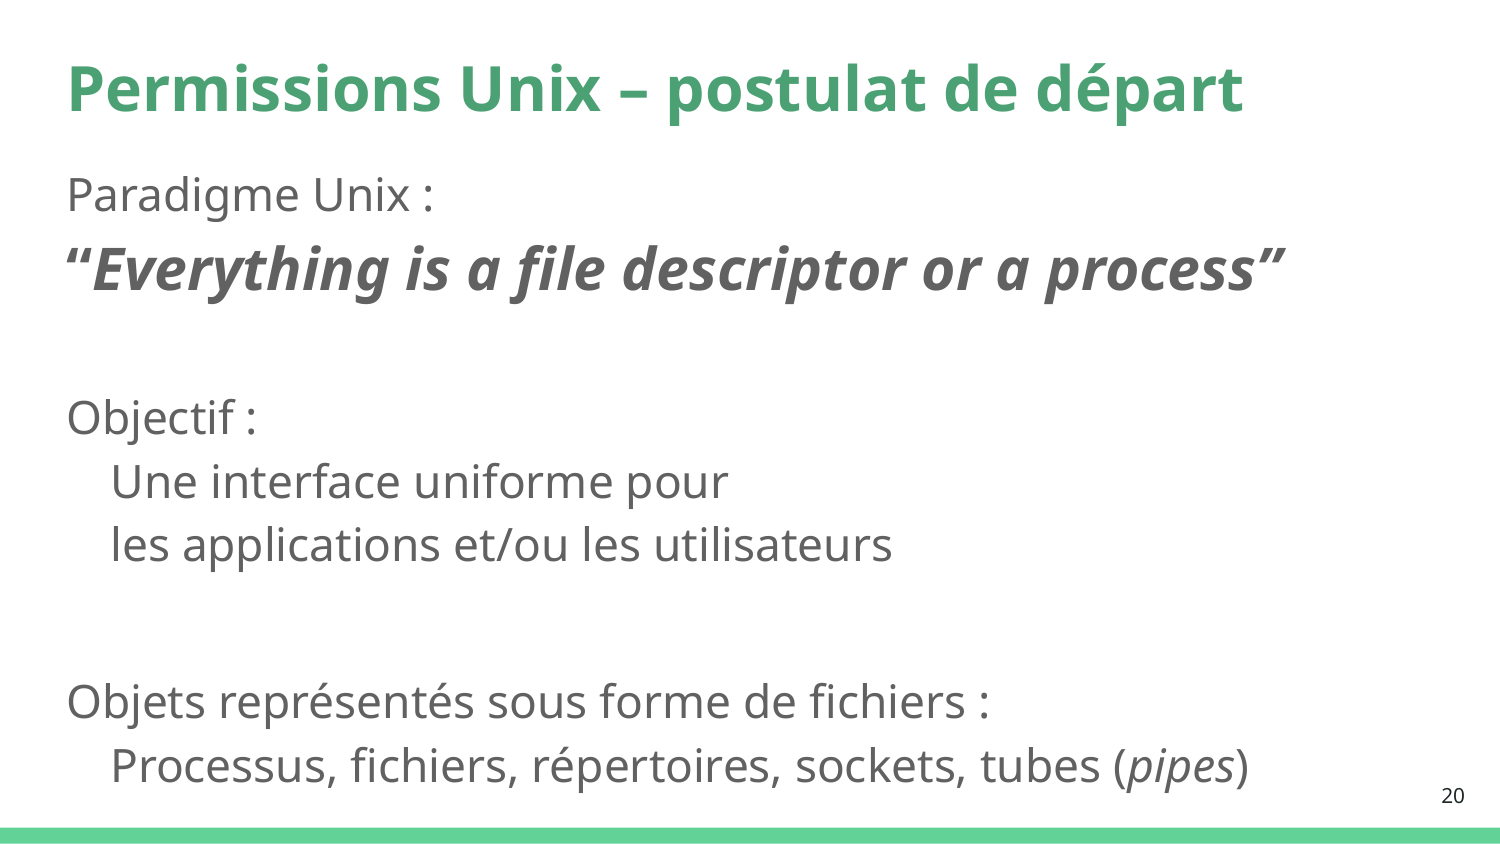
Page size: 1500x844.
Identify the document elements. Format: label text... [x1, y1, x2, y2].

list Paradigme Unix : “Everything is a file descriptor or a process” Objectif : Une interface uniforme pour les applications et/ou les utilisateurs Objets représentés sous forme de fichiers : Processus, fichiers, répertoires, sockets, tubes (pipes) [51, 142, 1449, 816]
slide_number <numéro> [1389, 764, 1480, 830]
title Permissions Unix – postulat de départ [51, 23, 1449, 117]
